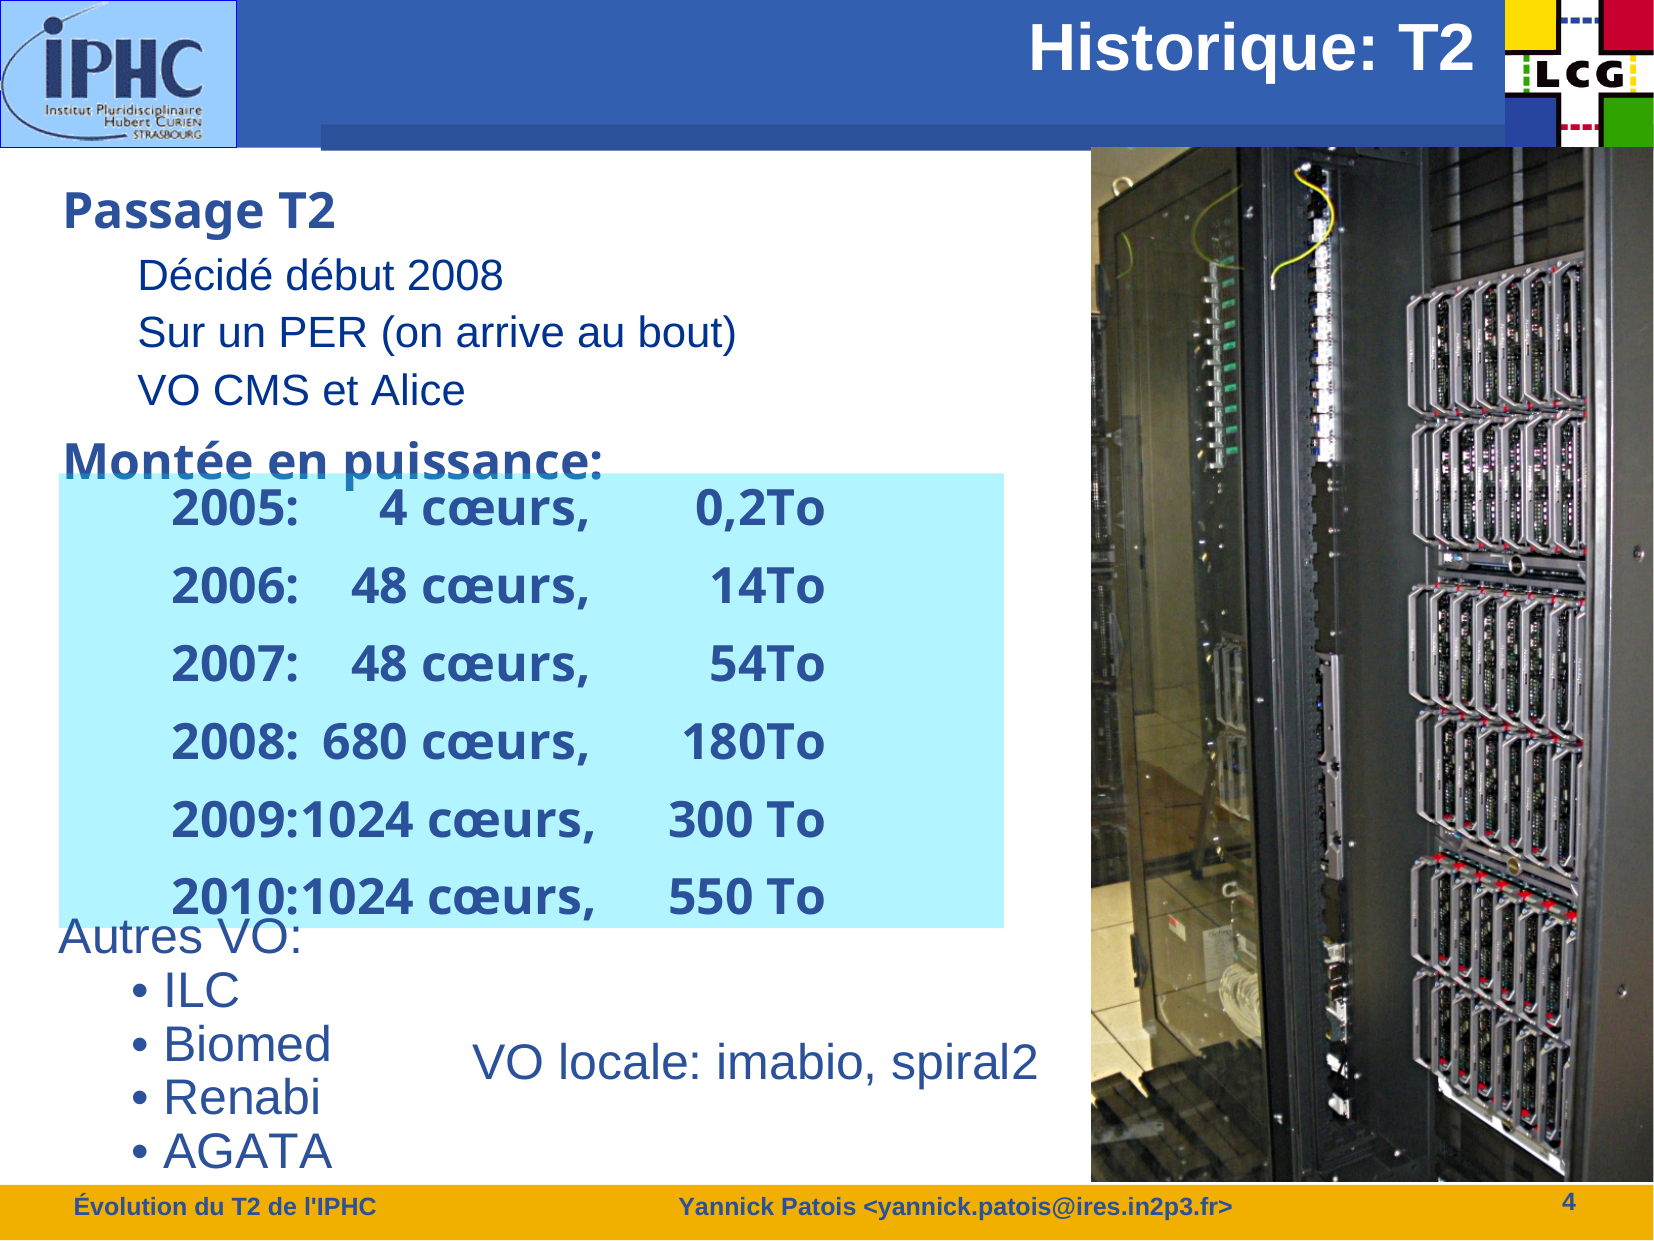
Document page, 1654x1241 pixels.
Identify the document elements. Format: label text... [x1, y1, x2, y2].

text_box Autres VO: ILC Biomed Renabi AGATA [59, 911, 384, 1182]
picture [1091, 147, 1654, 1182]
list Passage T2 Décidé début 2008 Sur un PER (on arrive au bout) VO CMS et Alice Montée en puissance: [62, 176, 1091, 1159]
list 2005: 4 cœurs, 0,2To 2006: 48 cœurs, 14To 2007: 48 cœurs, 54To 2008: 680 cœurs, 180To 2009: 1024 cœurs, 300 To 2010: 1024 cœurs, 550 To [59, 473, 1004, 886]
title Historique: T2 [236, 0, 1477, 98]
text_box VO locale: imabio, spiral2 [472, 1036, 1040, 1093]
picture [0, 0, 204, 141]
